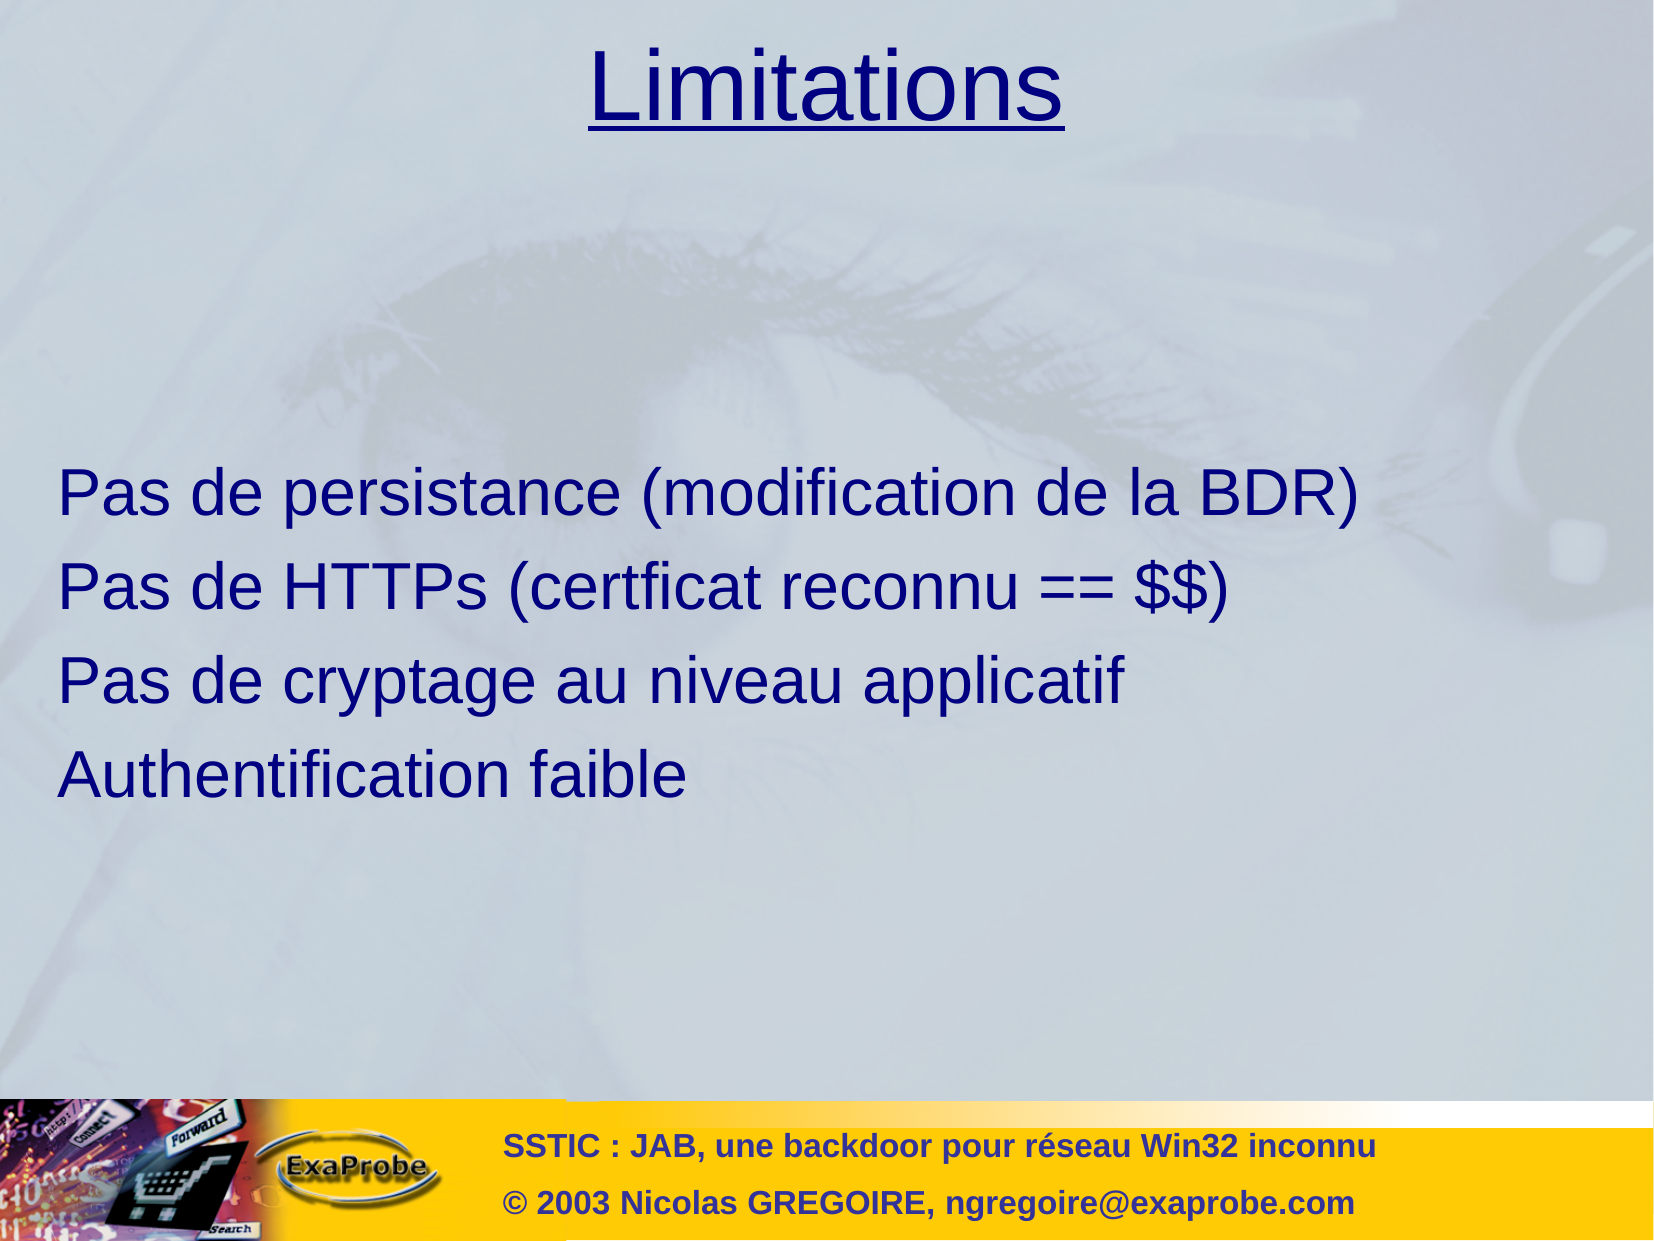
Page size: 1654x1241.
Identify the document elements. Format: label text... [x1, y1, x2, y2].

subtitle Pas de persistance (modification de la BDR) Pas de HTTPs (certficat reconnu == $$) Pas de cryptage au niveau applicatif Authentification faible [39, 222, 1623, 1042]
title Limitations [0, 0, 1654, 167]
